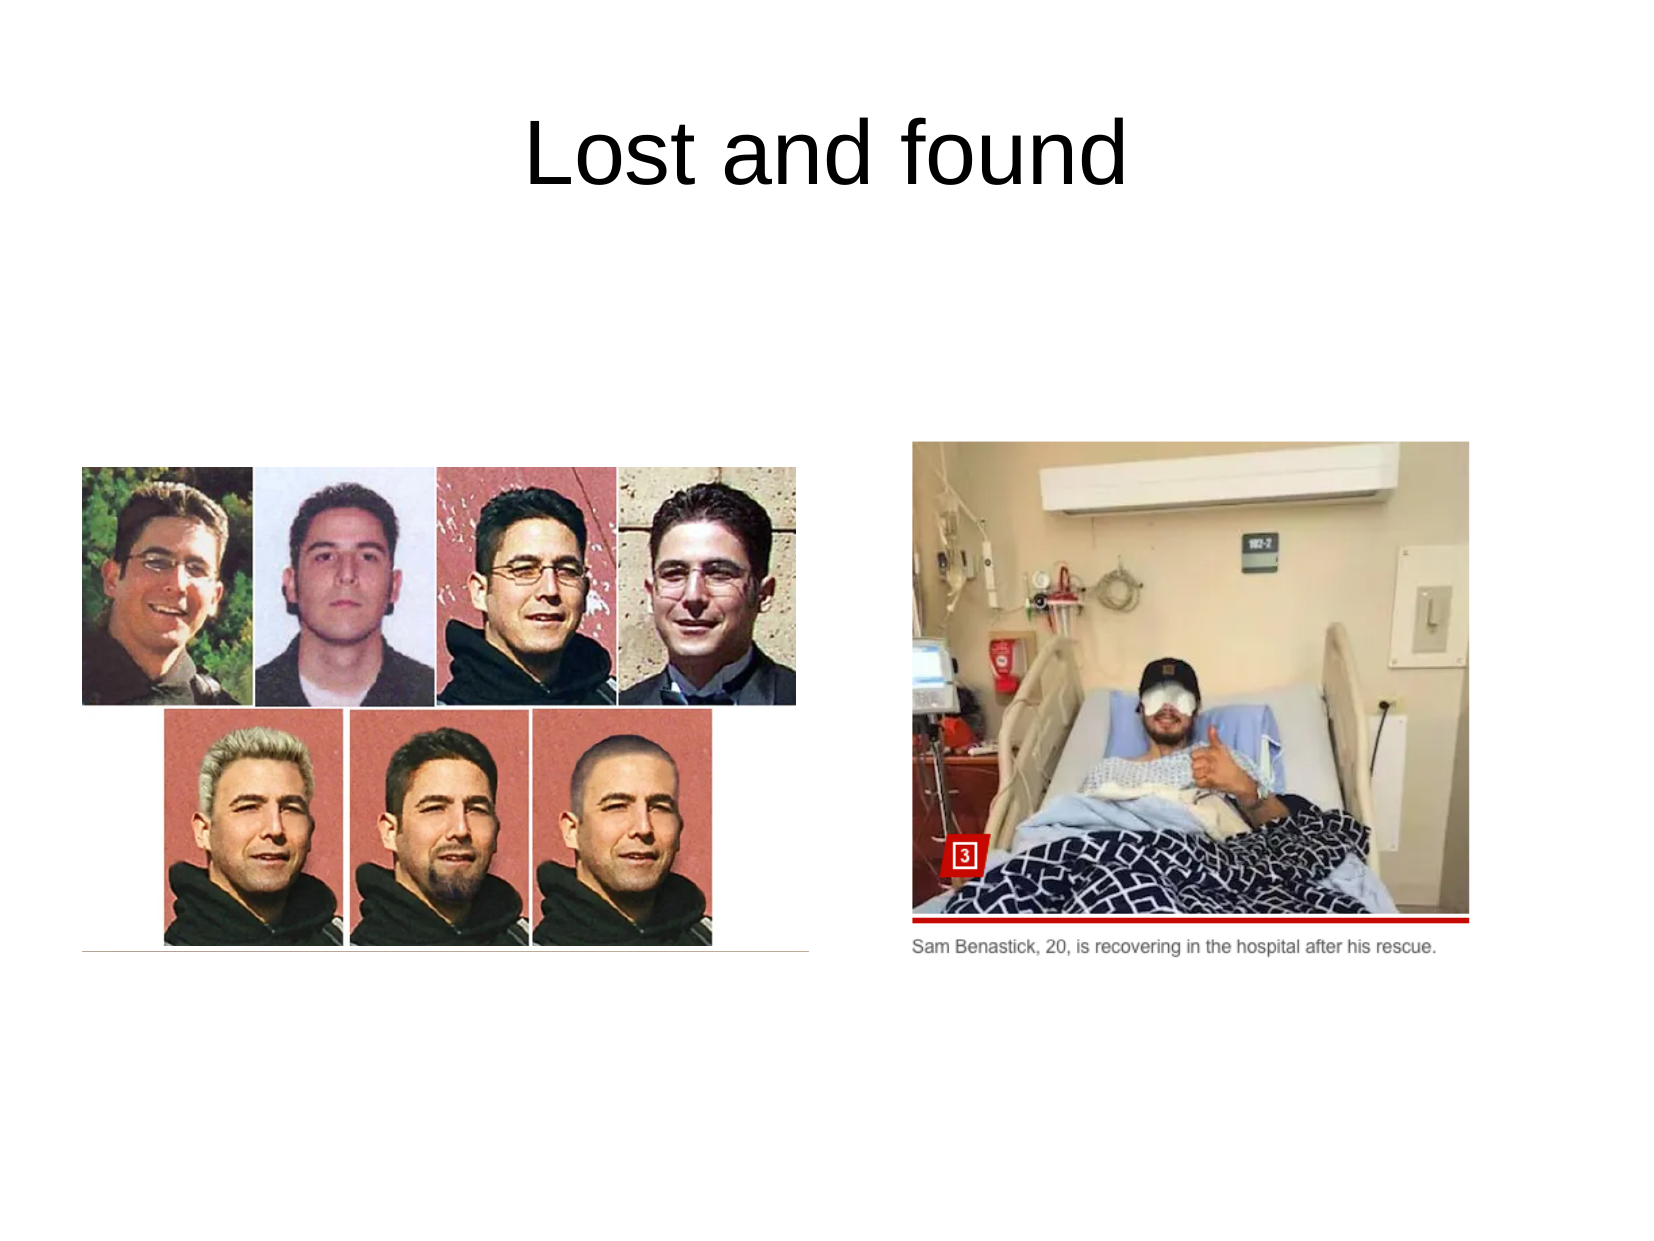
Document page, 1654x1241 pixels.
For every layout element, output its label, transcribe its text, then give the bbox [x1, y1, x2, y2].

picture [82, 447, 809, 952]
picture [845, 435, 1572, 964]
title Lost and found [82, 49, 1571, 257]
